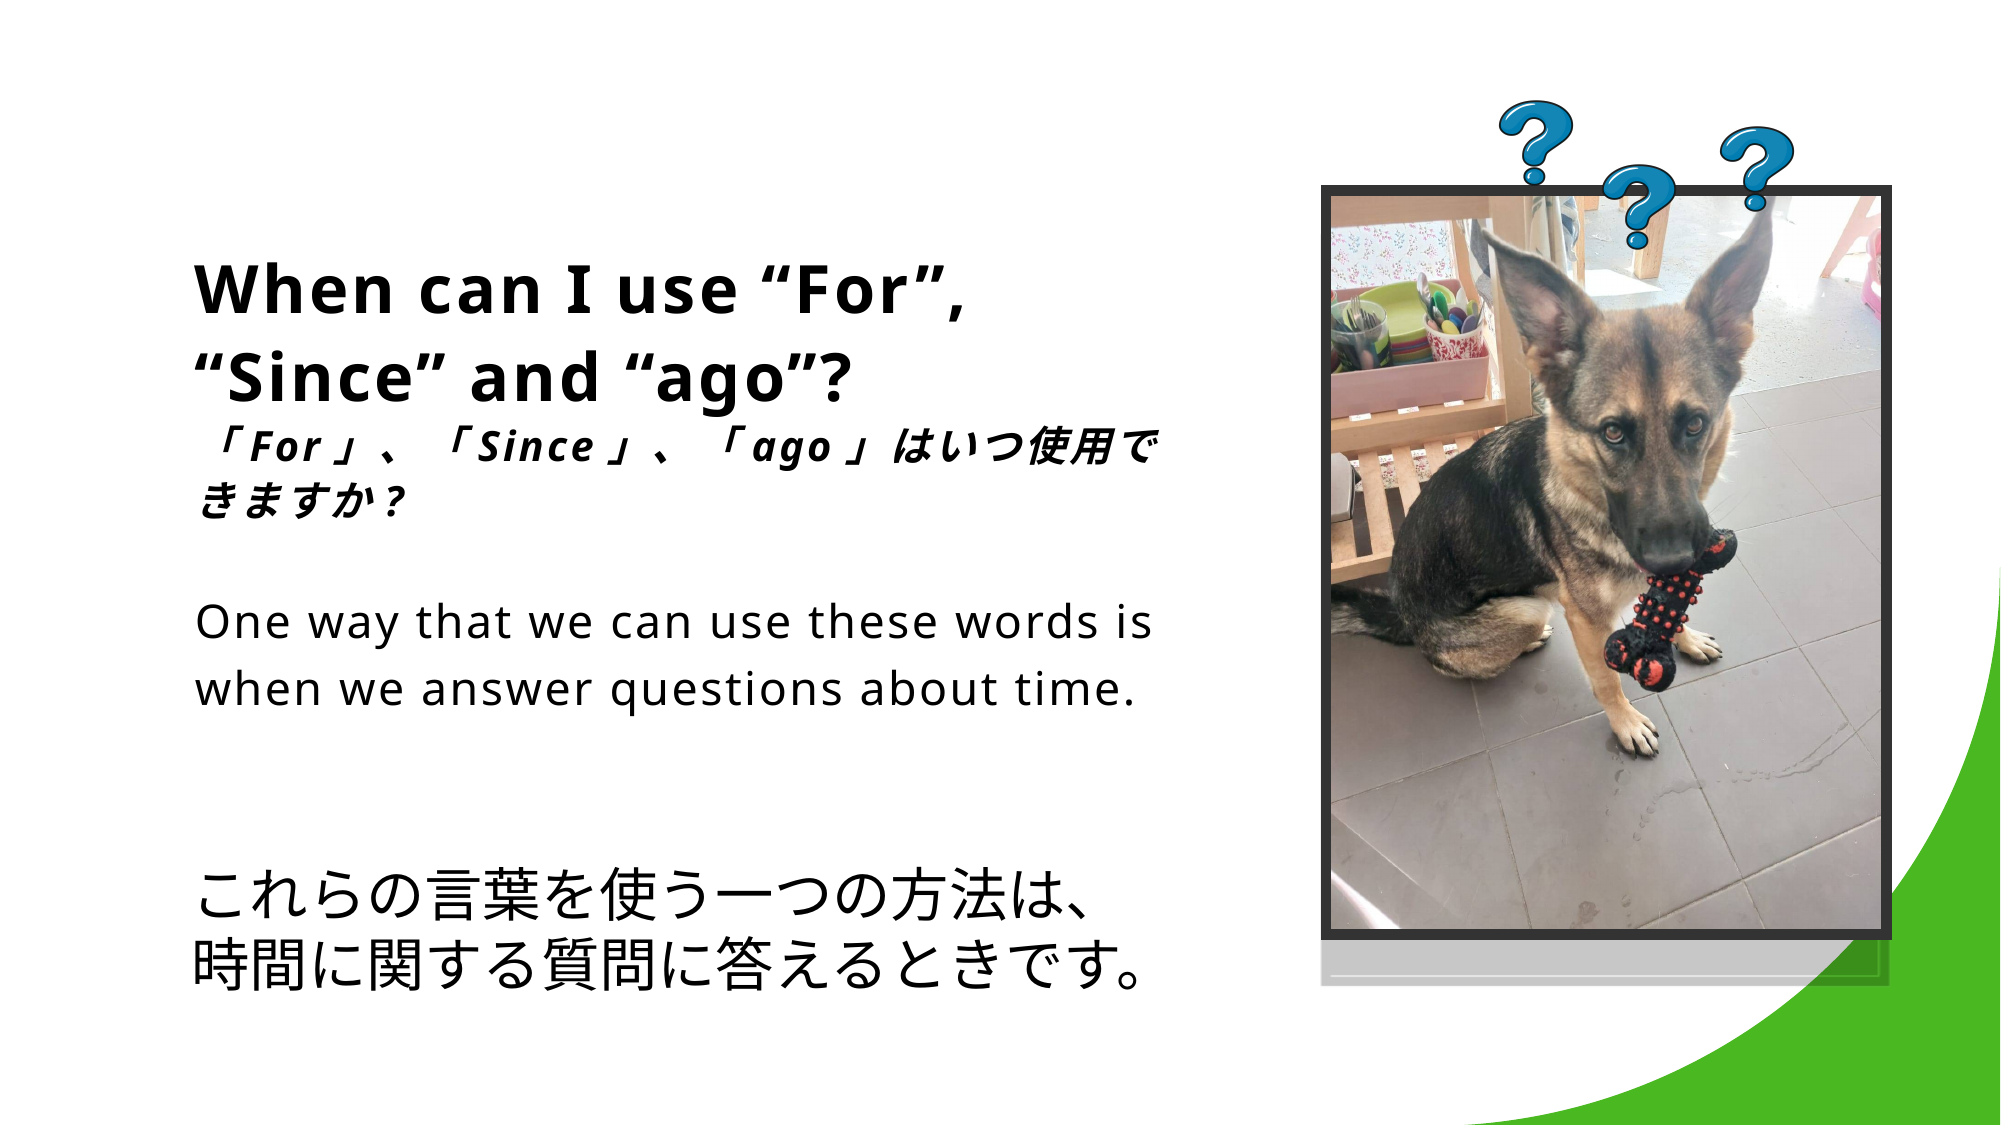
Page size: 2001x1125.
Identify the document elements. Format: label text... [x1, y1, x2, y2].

text_box これらの言葉を使う一つの方法は、時間に関する質問に答えるときです。 [176, 850, 1178, 1007]
picture [1331, 79, 1882, 930]
title When can I use “For”, “Since” and “ago”? 「For」、「Since」、「ago」はいつ使用できますか? [176, 118, 1183, 540]
list One way that we can use these words is when we answer questions about time. [176, 562, 1183, 732]
